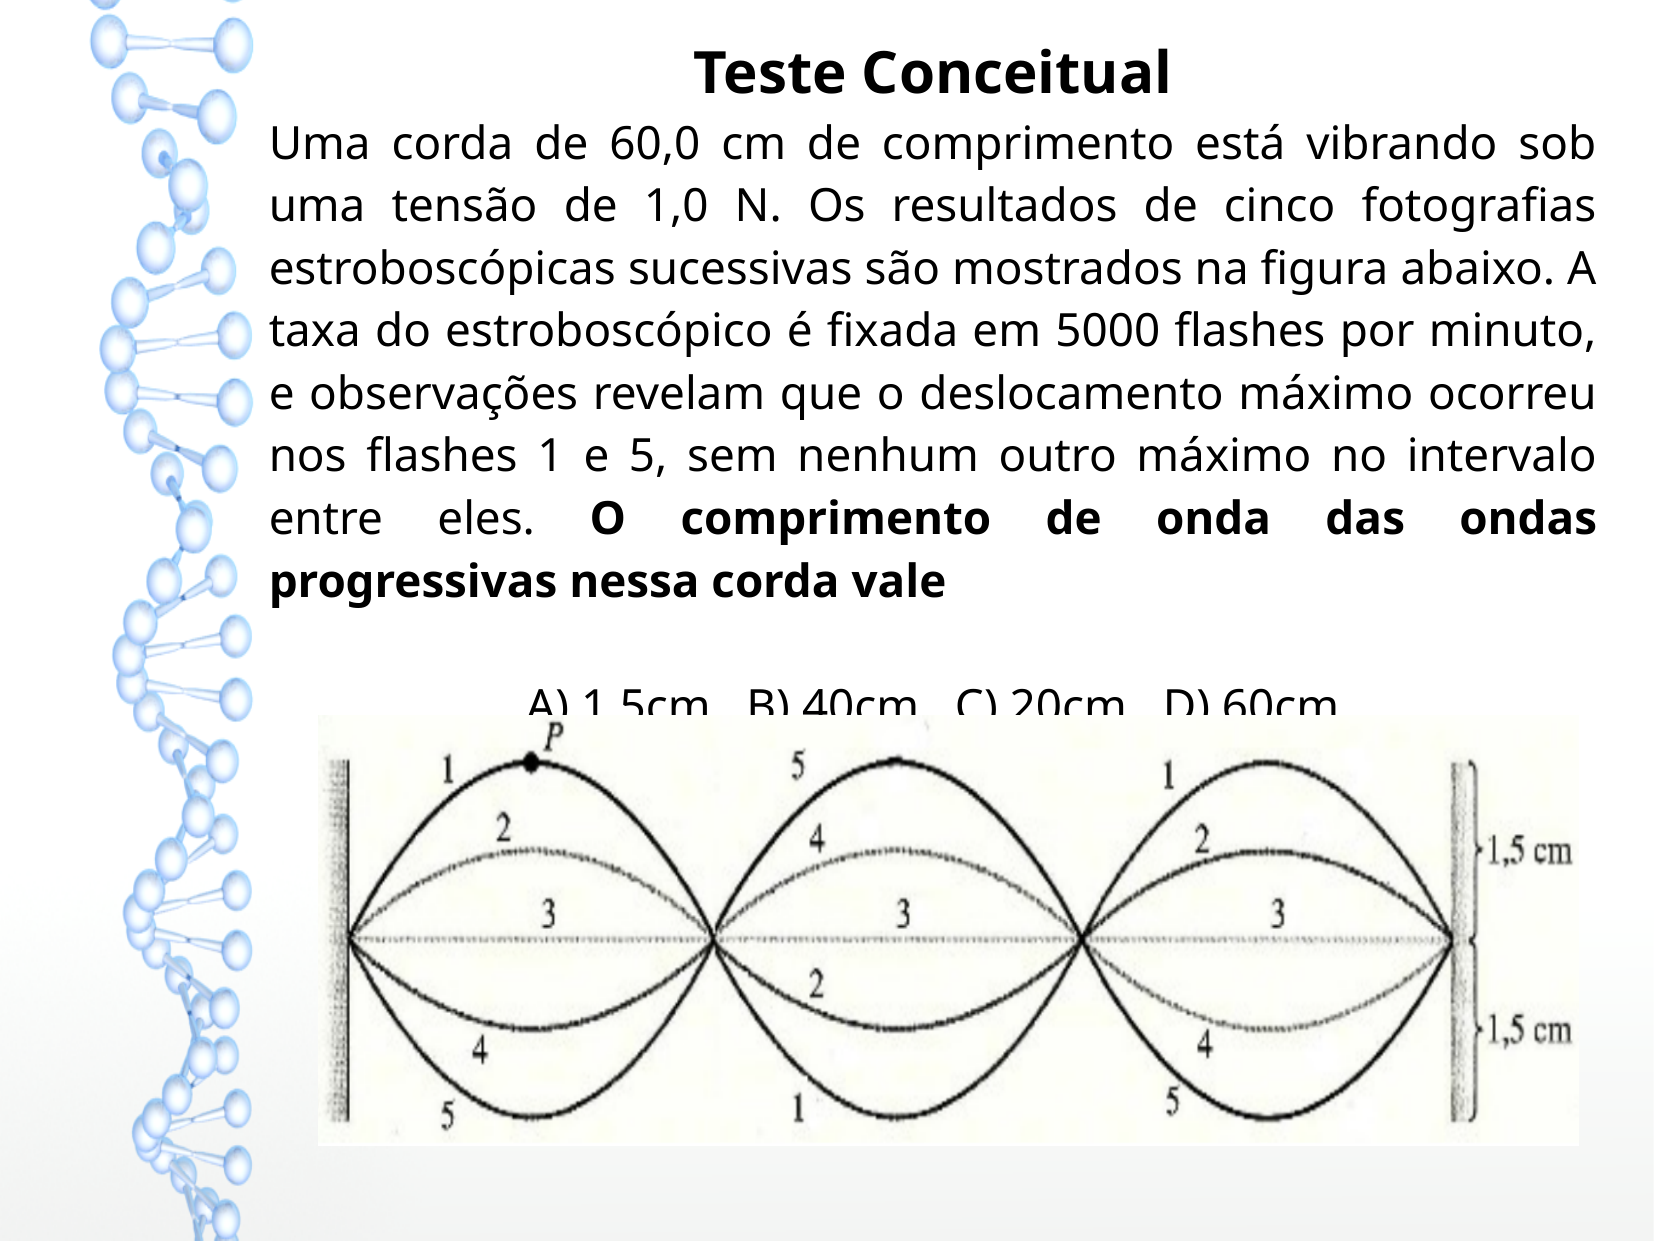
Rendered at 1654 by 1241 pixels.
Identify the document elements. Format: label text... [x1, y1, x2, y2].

picture [0, 0, 1654, 1241]
text_box Teste Conceitual Uma corda de 60,0 cm de comprimento está vibrando sob uma tensão de 1,0 N. Os resultados de cinco fotografias estroboscópicas sucessivas são mostrados na figura abaixo. A taxa do estroboscópico é fixada em 5000 flashes por minuto, e observações revelam que o deslocamento máximo ocorreu nos flashes 1 e 5, sem nenhum outro máximo no intervalo entre eles. O comprimento de onda das ondas progressivas nessa corda vale A) 1,5cm B) 40cm C) 20cm D) 60cm [253, 23, 1613, 1117]
